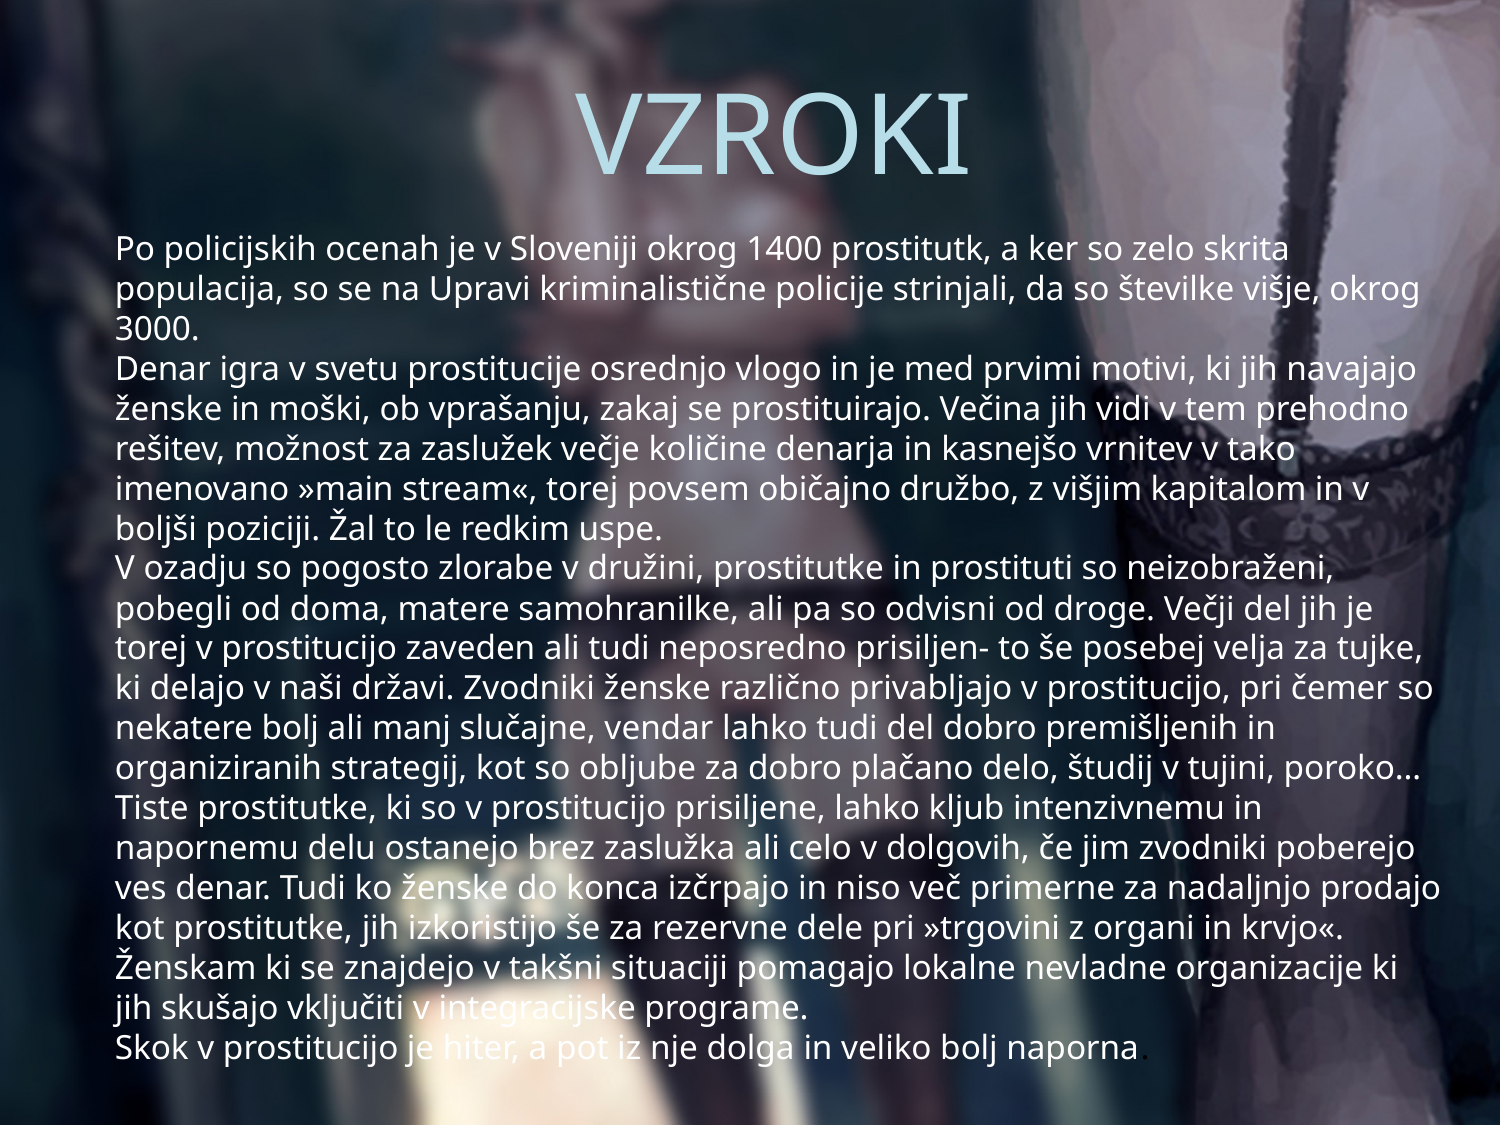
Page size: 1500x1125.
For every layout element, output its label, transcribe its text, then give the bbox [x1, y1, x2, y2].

text_box Po policijskih ocenah je v Sloveniji okrog 1400 prostitutk, a ker so zelo skrita populacija, so se na Upravi kriminalistične policije strinjali, da so številke višje, okrog 3000. Denar igra v svetu prostitucije osrednjo vlogo in je med prvimi motivi, ki jih navajajo ženske in moški, ob vprašanju, zakaj se prostituirajo. Večina jih vidi v tem prehodno rešitev, možnost za zaslužek večje količine denarja in kasnejšo vrnitev v tako imenovano »main stream«, torej povsem običajno družbo, z višjim kapitalom in v boljši poziciji. Žal to le redkim uspe. V ozadju so pogosto zlorabe v družini, prostitutke in prostituti so neizobraženi, pobegli od doma, matere samohranilke, ali pa so odvisni od droge. Večji del jih je torej v prostitucijo zaveden ali tudi neposredno prisiljen- to še posebej velja za tujke, ki delajo v naši državi. Zvodniki ženske različno privabljajo v prostitucijo, pri čemer so nekatere bolj ali manj slučajne, vendar lahko tudi del dobro premišljenih in organiziranih strategij, kot so obljube za dobro plačano delo, študij v tujini, poroko… Tiste prostitutke, ki so v prostitucijo prisiljene, lahko kljub intenzivnemu in napornemu delu ostanejo brez zaslužka ali celo v dolgovih, če jim zvodniki poberejo ves denar. Tudi ko ženske do konca izčrpajo in niso več primerne za nadaljnjo prodajo kot prostitutke, jih izkoristijo še za rezervne dele pri »trgovini z organi in krvjo«. Ženskam ki se znajdejo v takšni situaciji pomagajo lokalne nevladne organizacije ki jih skušajo vključiti v integracijske programe. Skok v prostitucijo je hiter, a pot iz nje dolga in veliko bolj naporna. [100, 219, 1459, 1114]
text_box VZROKI [76, 54, 1471, 415]
picture [0, 0, 1500, 1125]
